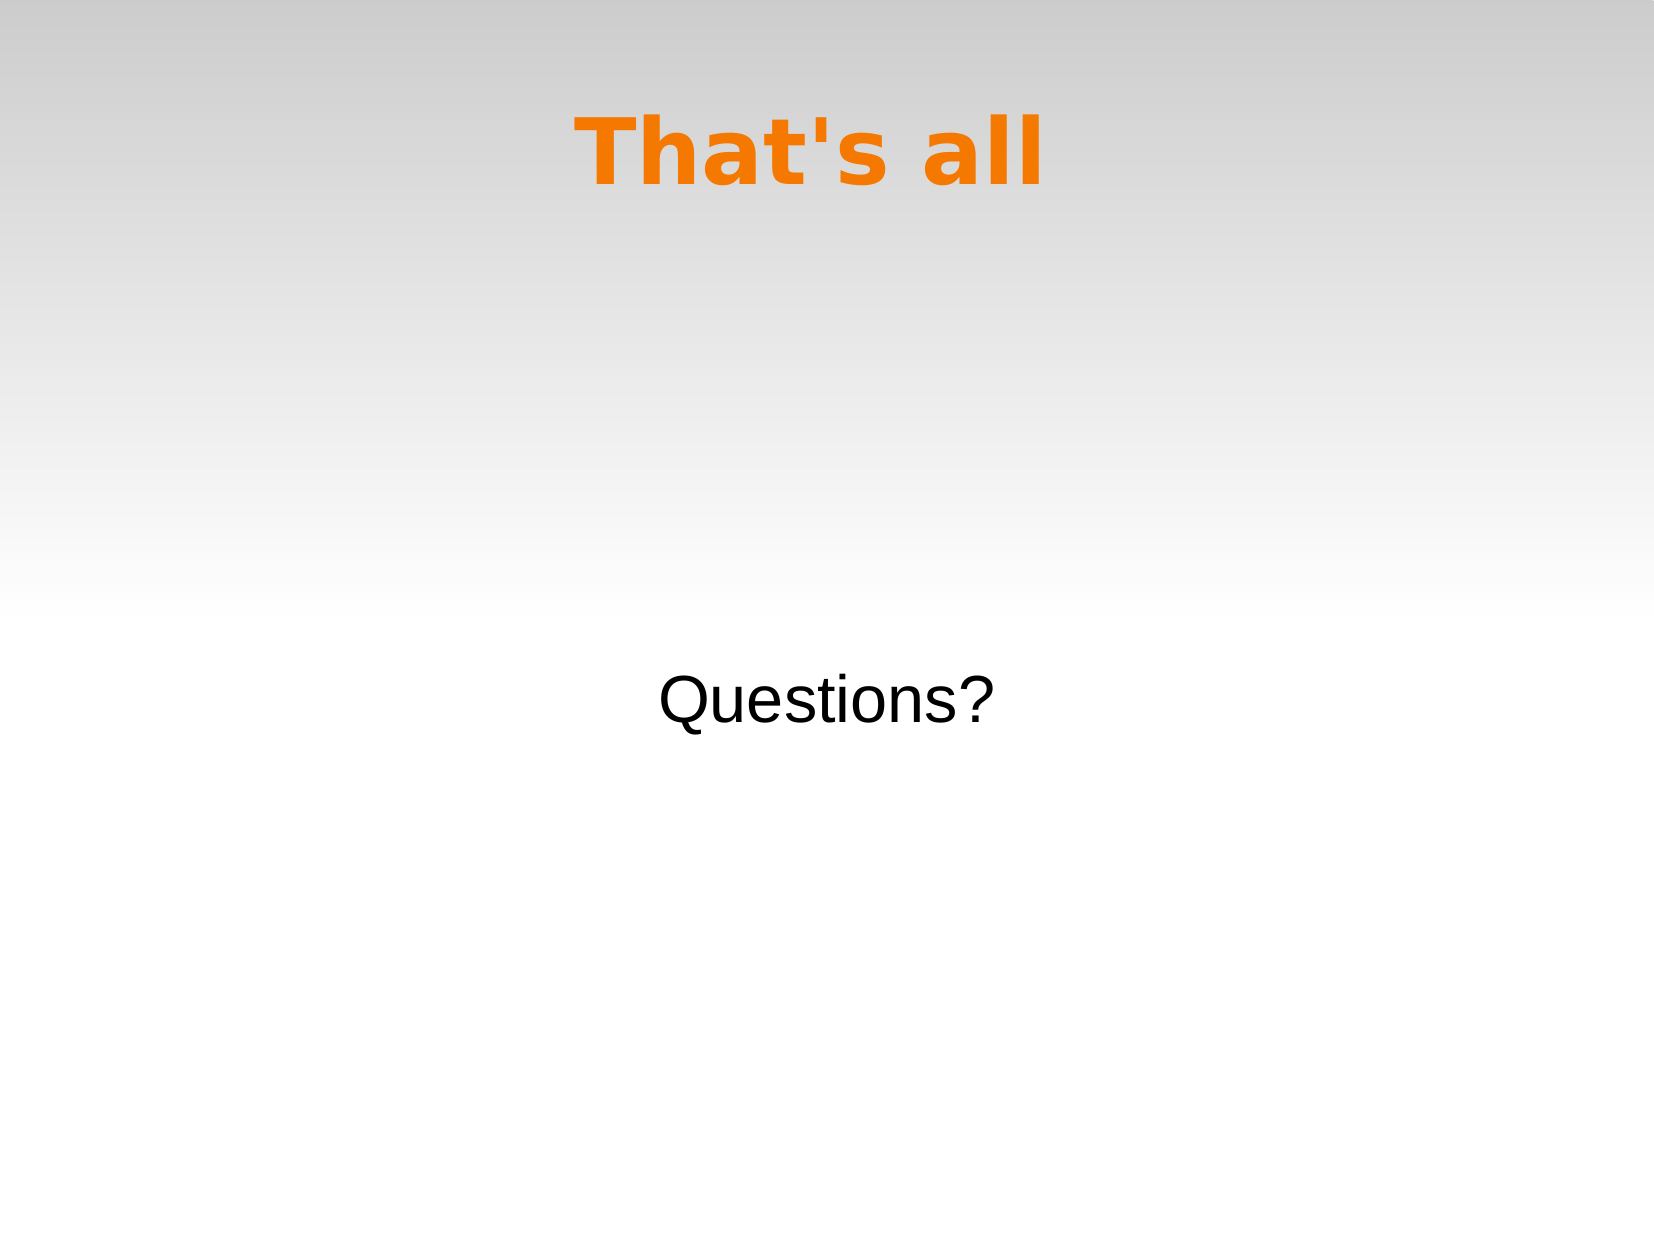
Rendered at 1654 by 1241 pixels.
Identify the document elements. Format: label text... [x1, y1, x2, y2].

title That's all [82, 49, 1571, 257]
subtitle Questions? [82, 297, 1571, 1102]
